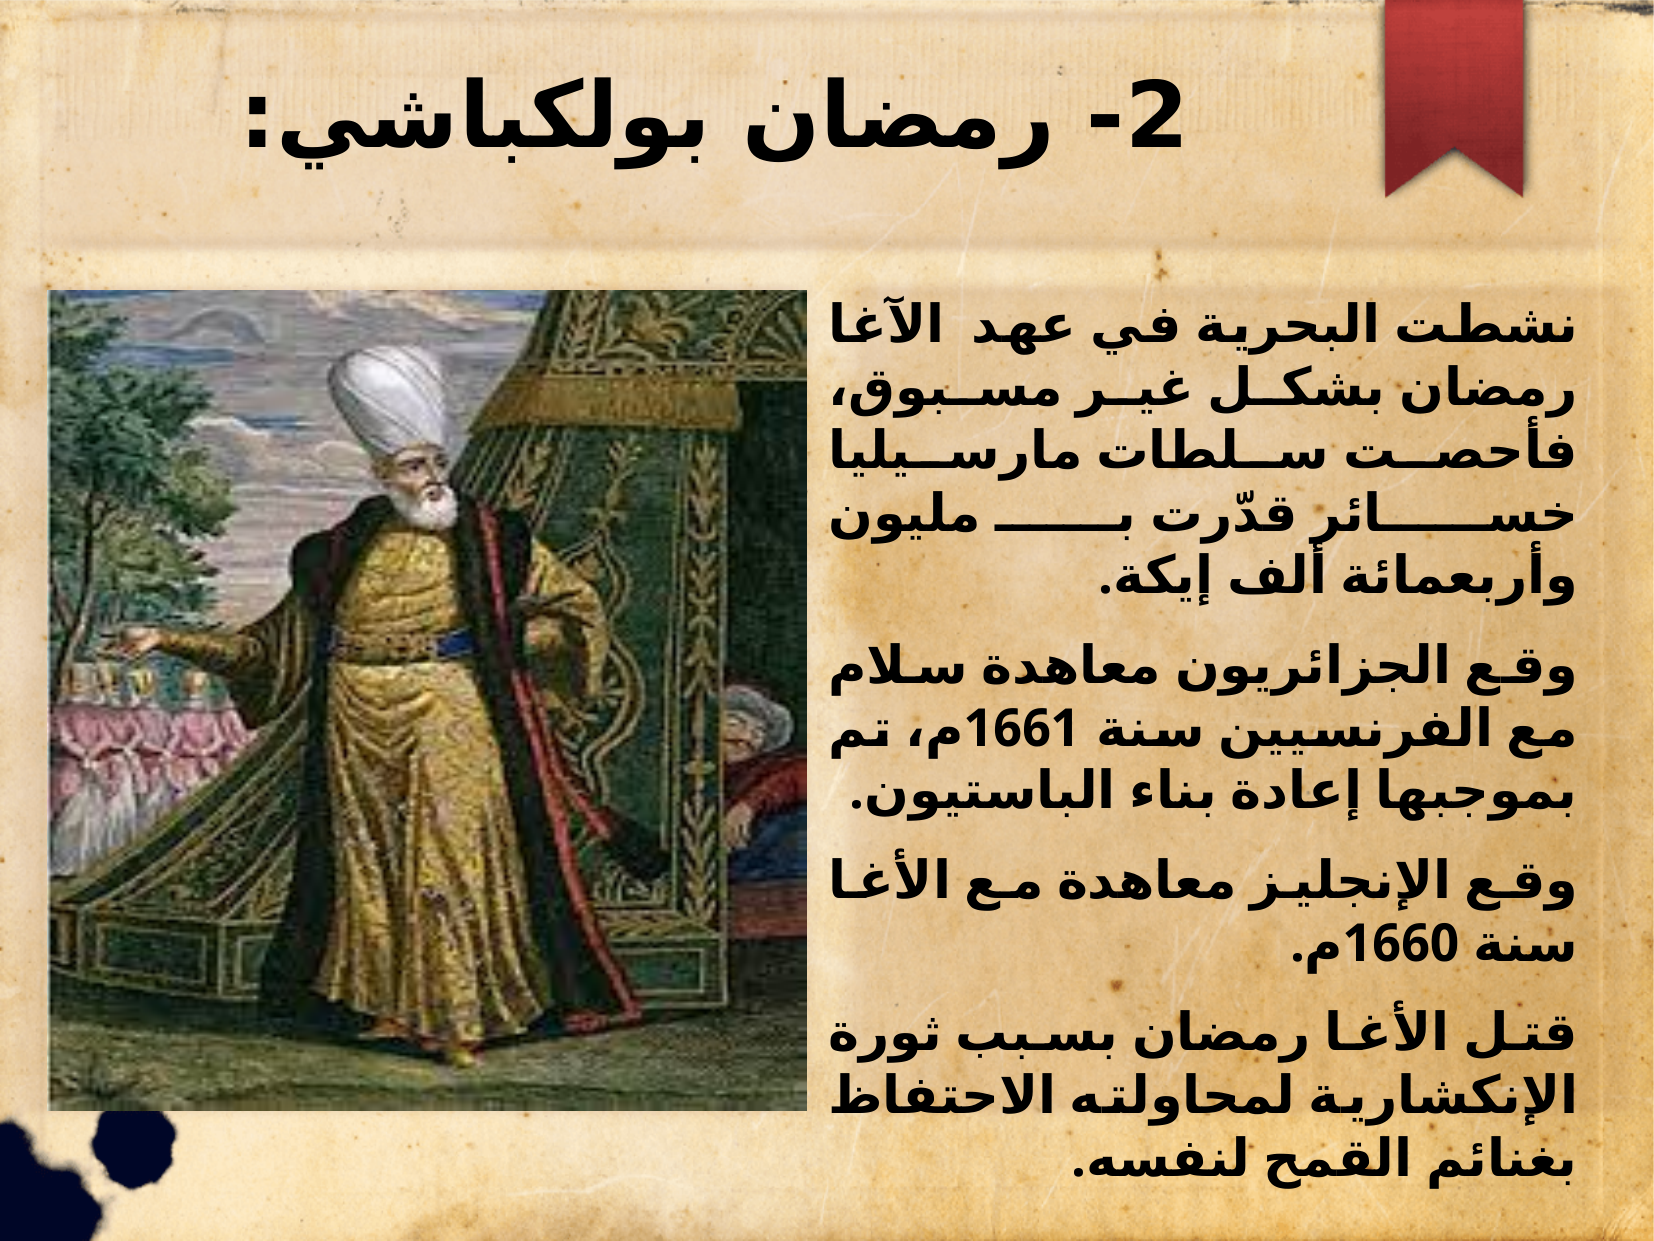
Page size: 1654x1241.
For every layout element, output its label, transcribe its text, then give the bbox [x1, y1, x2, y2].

list نشطت البحرية في عهد الآغا رمضان بشكل غير مسبوق، فأحصت سلطات مارسيليا خسائر قدّرت بـ مليون وأربعمائة ألف إيكة. وقع الجزائريون معاهدة سلام مع الفرنسيين سنة 1661م، تم بموجبها إعادة بناء الباستيون. وقع الإنجليز معاهدة مع الأغا سنة 1660م. قتل الأغا رمضان بسبب ثورة الإنكشارية لمحاولته الاحتفاظ بغنائم القمح لنفسه. [828, 290, 1600, 1207]
title 2- رمضان بولكباشي: [82, 20, 1347, 266]
picture [47, 290, 807, 1111]
